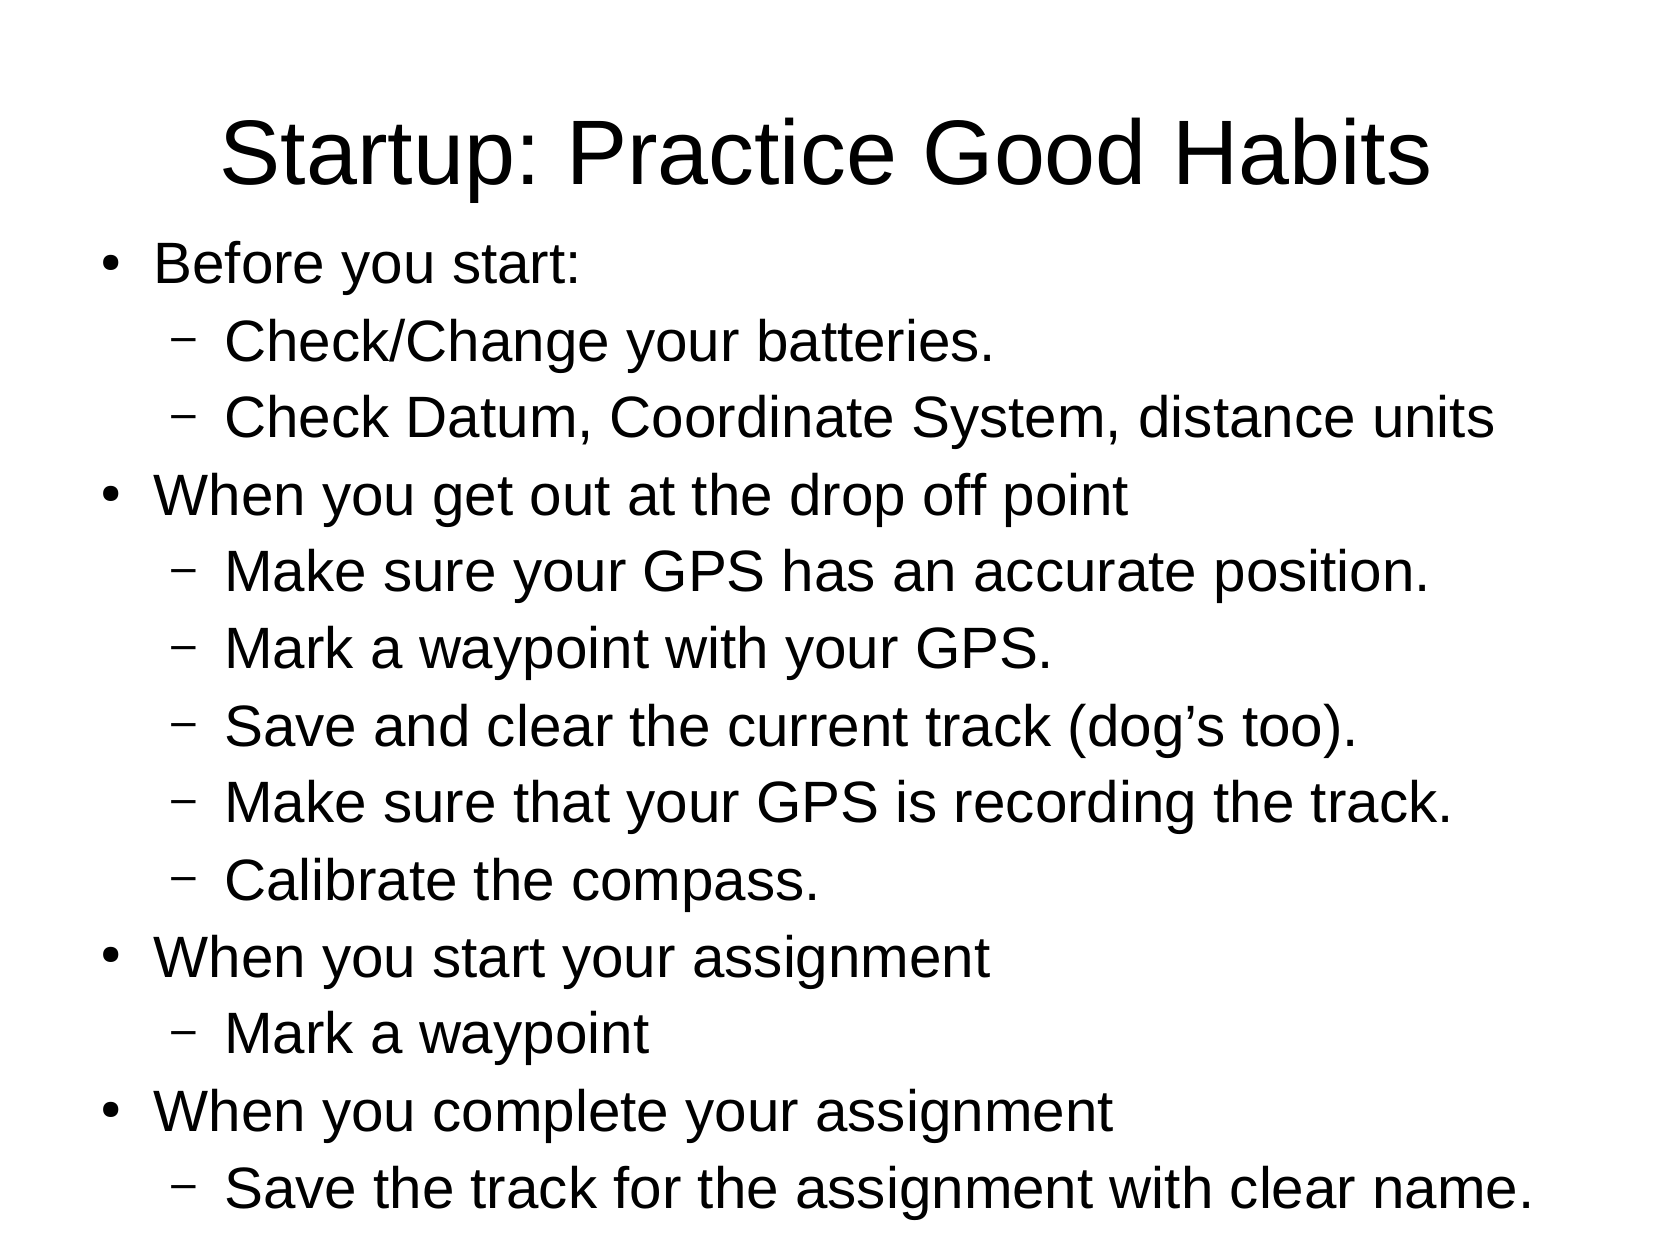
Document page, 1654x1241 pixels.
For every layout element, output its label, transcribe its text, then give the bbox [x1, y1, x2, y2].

title Startup: Practice Good Habits [82, 49, 1571, 231]
list Before you start: Check/Change your batteries. Check Datum, Coordinate System, distance units When you get out at the drop off point Make sure your GPS has an accurate position. Mark a waypoint with your GPS. Save and clear the current track (dog’s too). Make sure that your GPS is recording the track. Calibrate the compass. When you start your assignment Mark a waypoint When you complete your assignment Save the track for the assignment with clear name. [82, 231, 1571, 1241]
